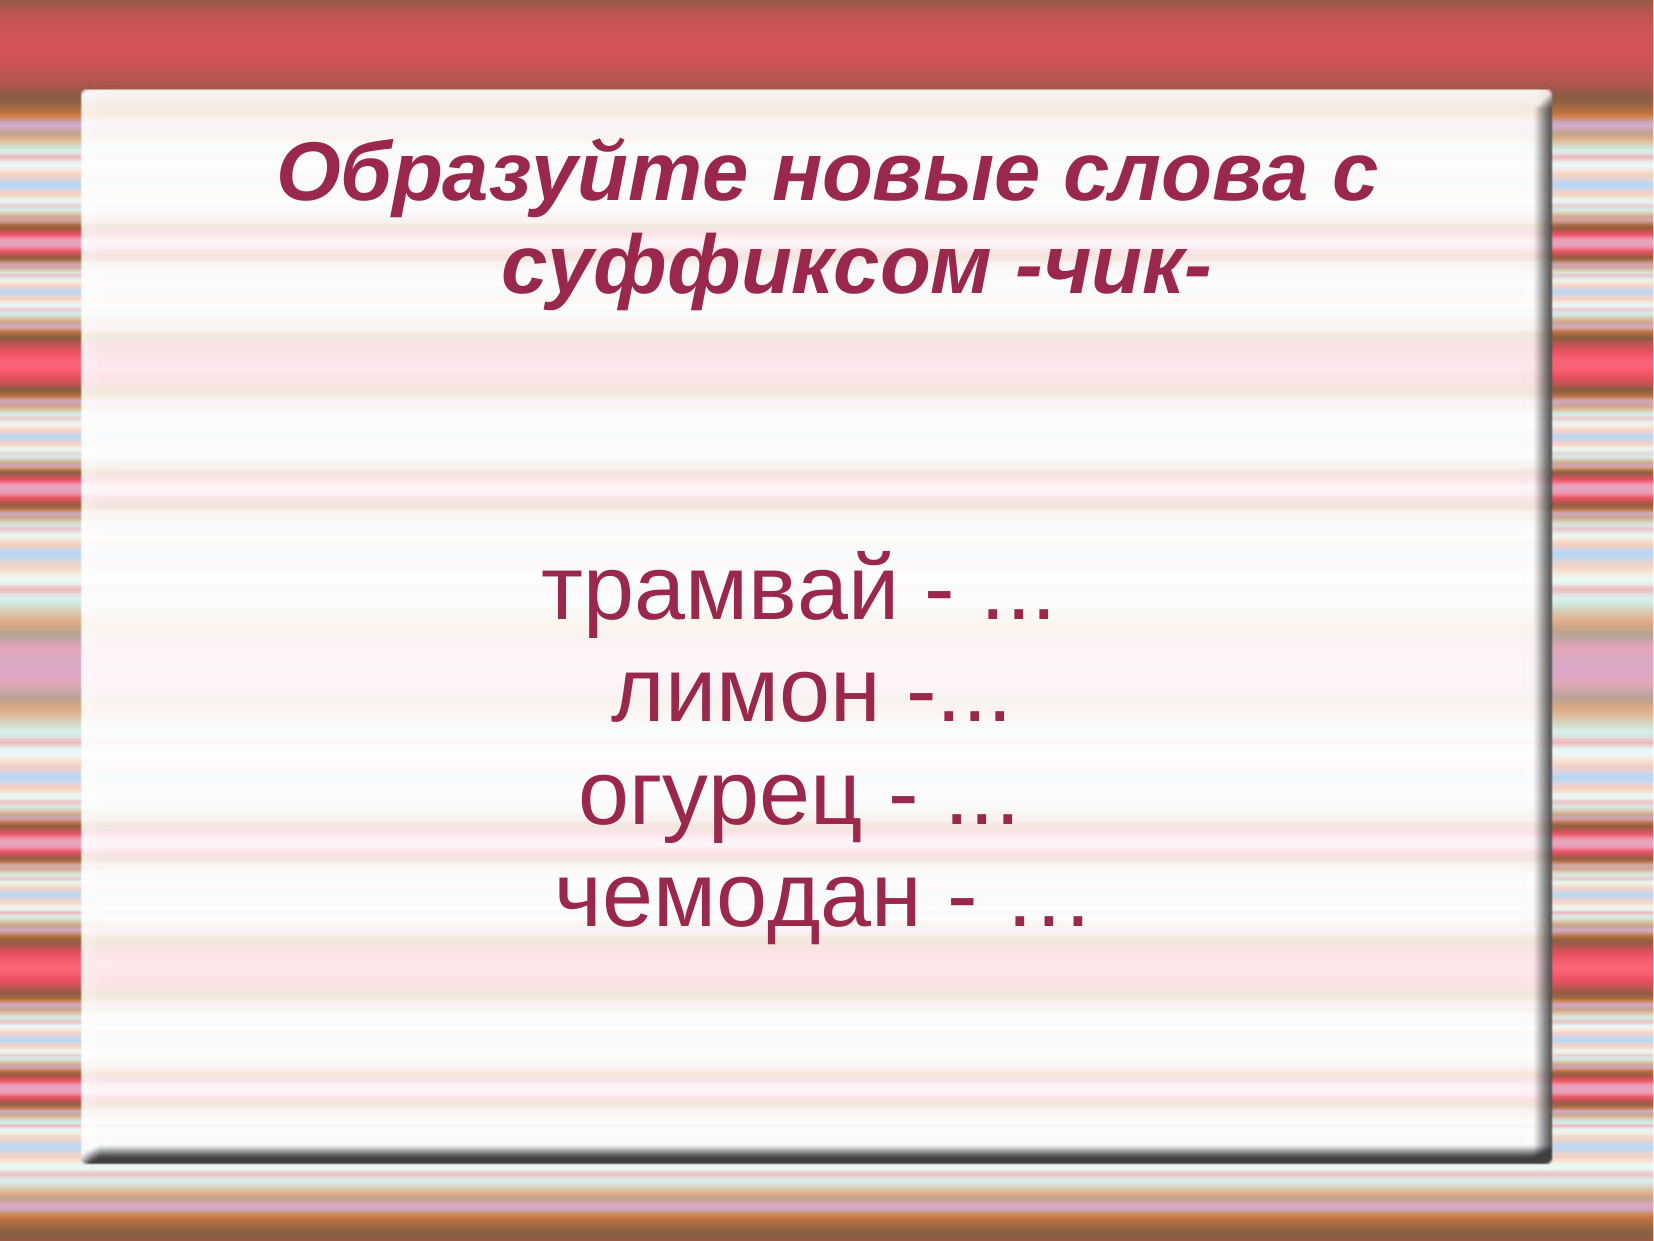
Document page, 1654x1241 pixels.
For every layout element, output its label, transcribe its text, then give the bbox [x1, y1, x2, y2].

title Образуйте новые слова с суффиксом -чик- [121, 122, 1534, 315]
picture [0, 0, 1654, 1241]
subtitle трамвай - ... лимон -... огурец - ... чемодан - … [134, 358, 1516, 1125]
